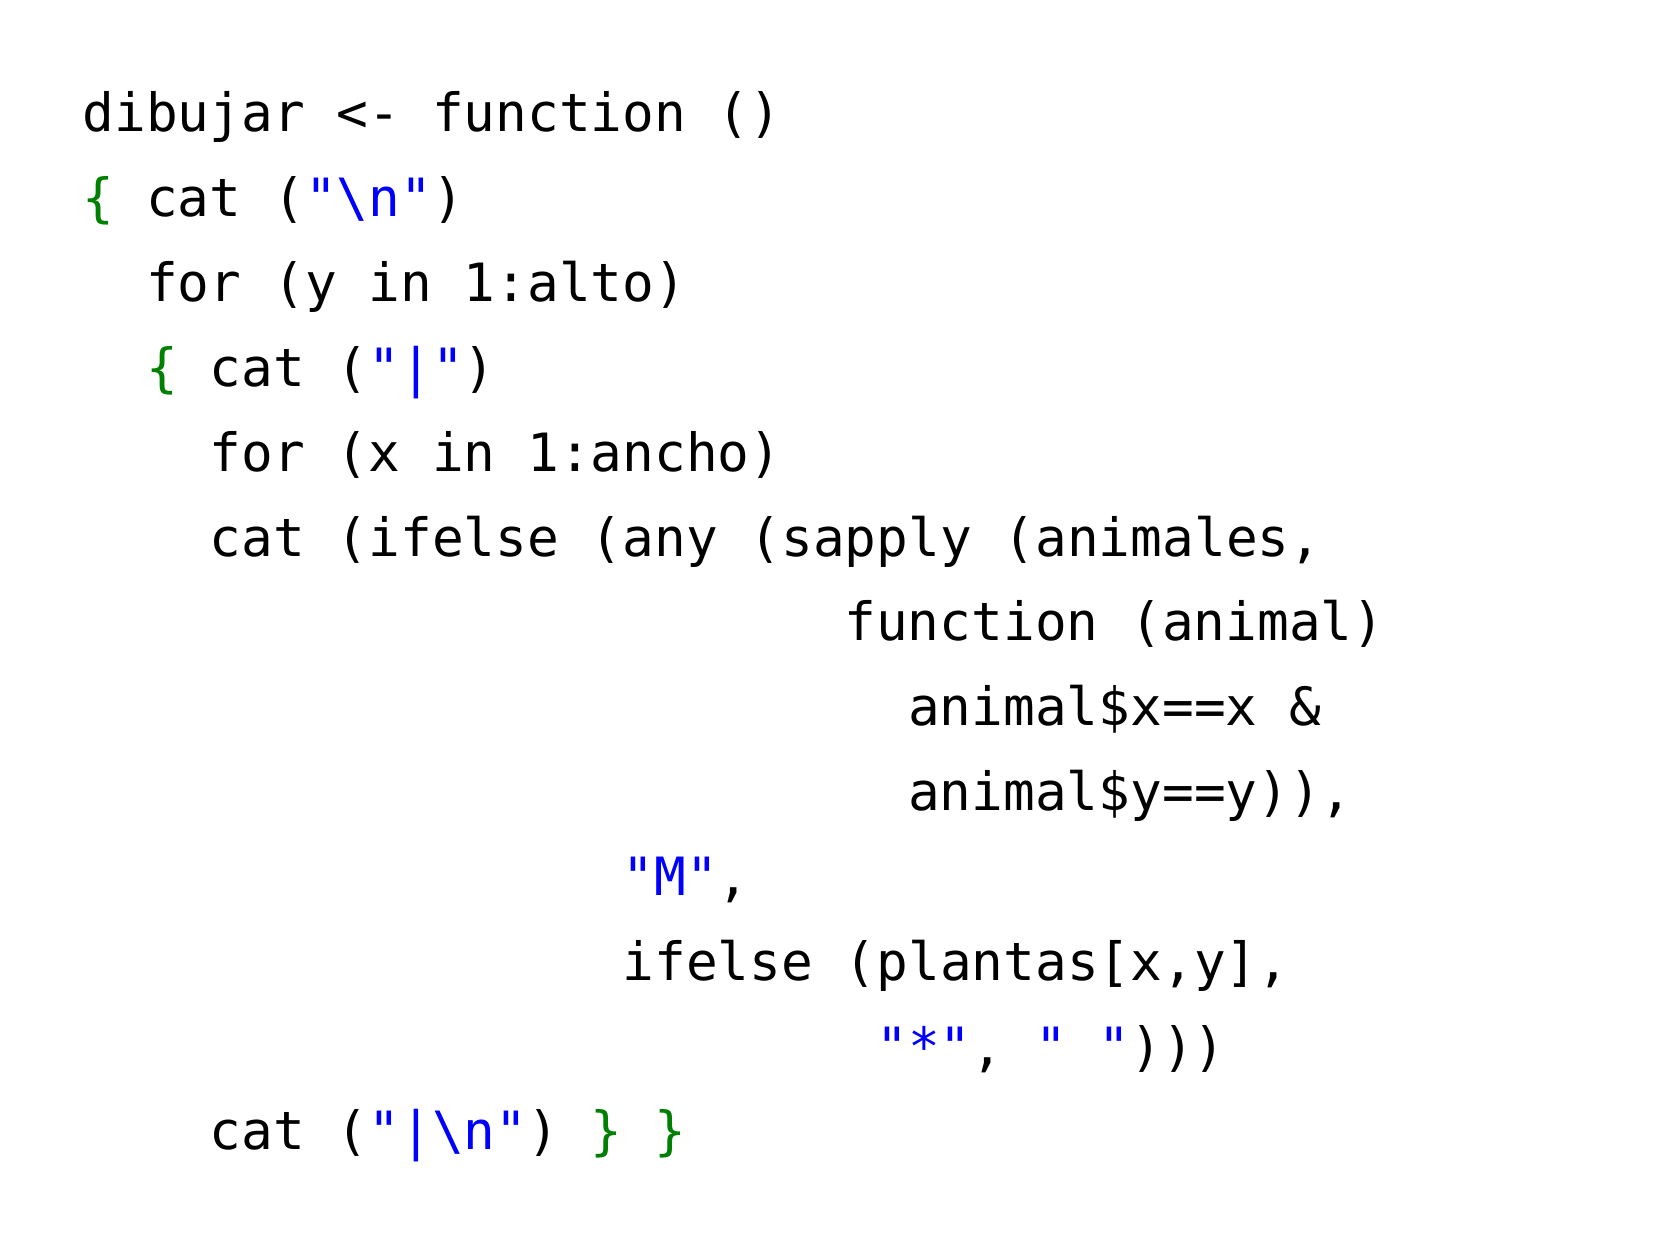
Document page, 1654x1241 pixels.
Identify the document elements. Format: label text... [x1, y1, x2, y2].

list dibujar <- function () { cat ("\n") for (y in 1:alto) { cat ("|") for (x in 1:ancho) cat (ifelse (any (sapply (animales, function (animal) animal$x==x & animal$y==y)), "M", ifelse (plantas[x,y], "*", " "))) cat ("|\n") } } [82, 82, 1571, 1182]
